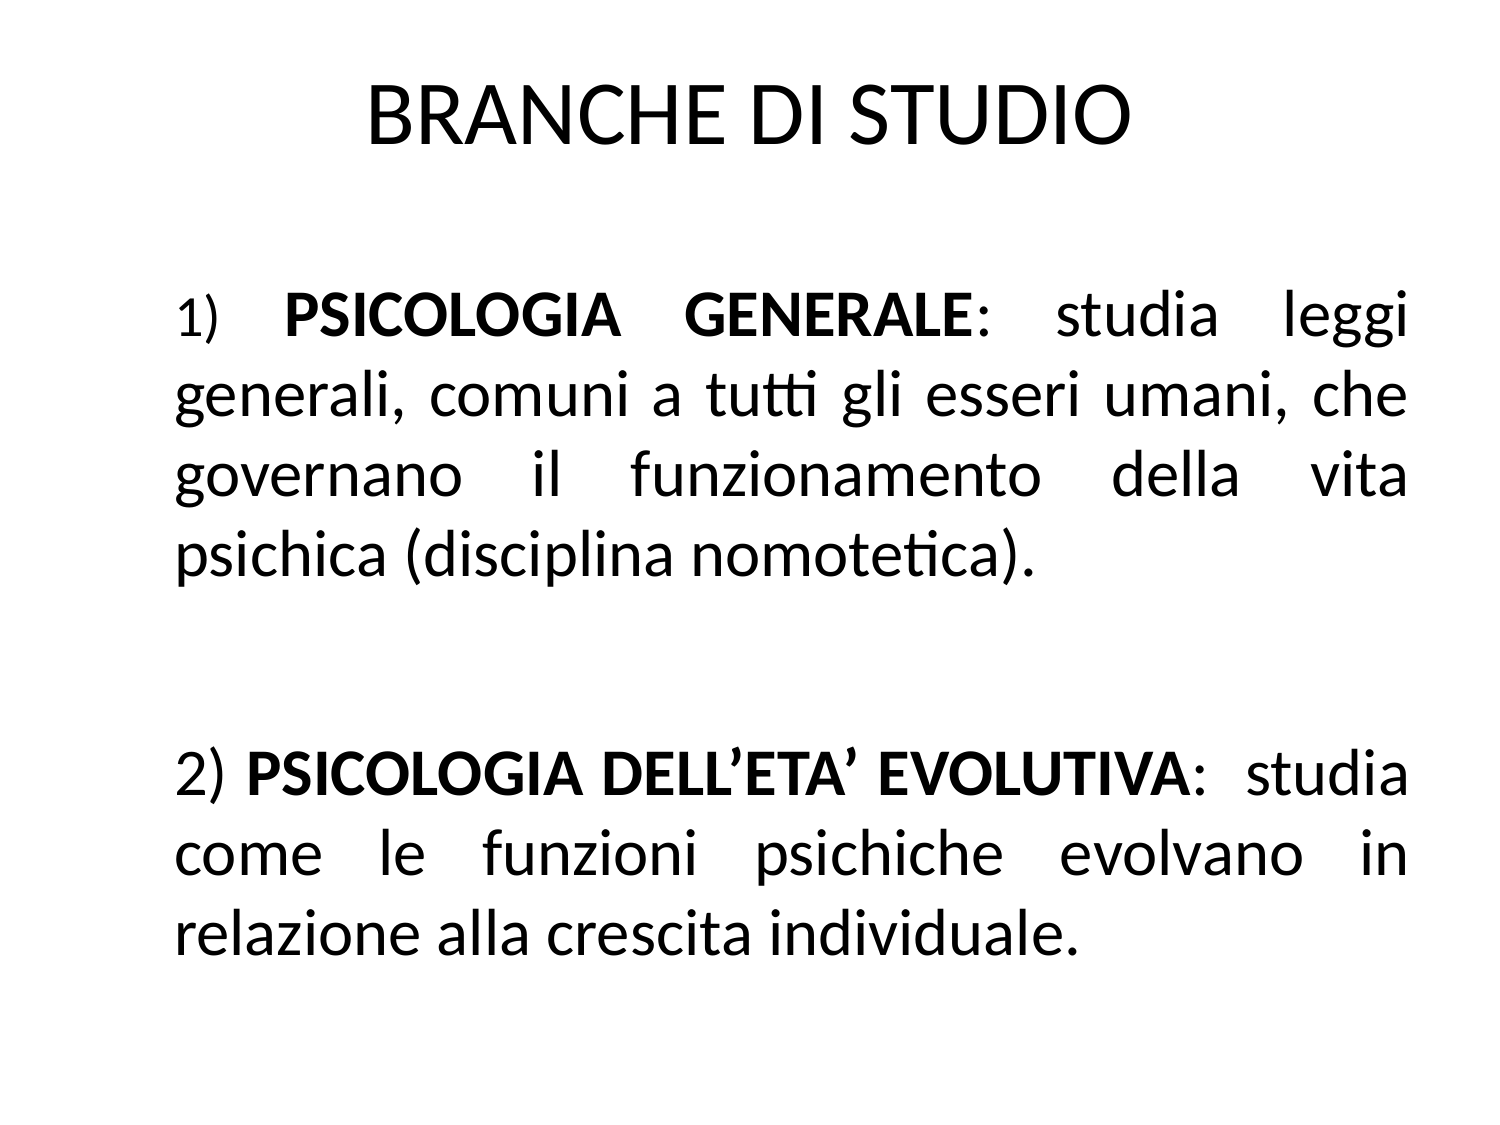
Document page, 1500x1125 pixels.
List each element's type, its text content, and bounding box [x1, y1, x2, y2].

title BRANCHE DI STUDIO [75, 45, 1425, 233]
list 1) PSICOLOGIA GENERALE: studia leggi generali, comuni a tutti gli esseri umani, che governano il funzionamento della vita psichica (disciplina nomotetica). 2) PSICOLOGIA DELL’ETA’ EVOLUTIVA: studia come le funzioni psichiche evolvano in relazione alla crescita individuale. [75, 262, 1425, 1005]
